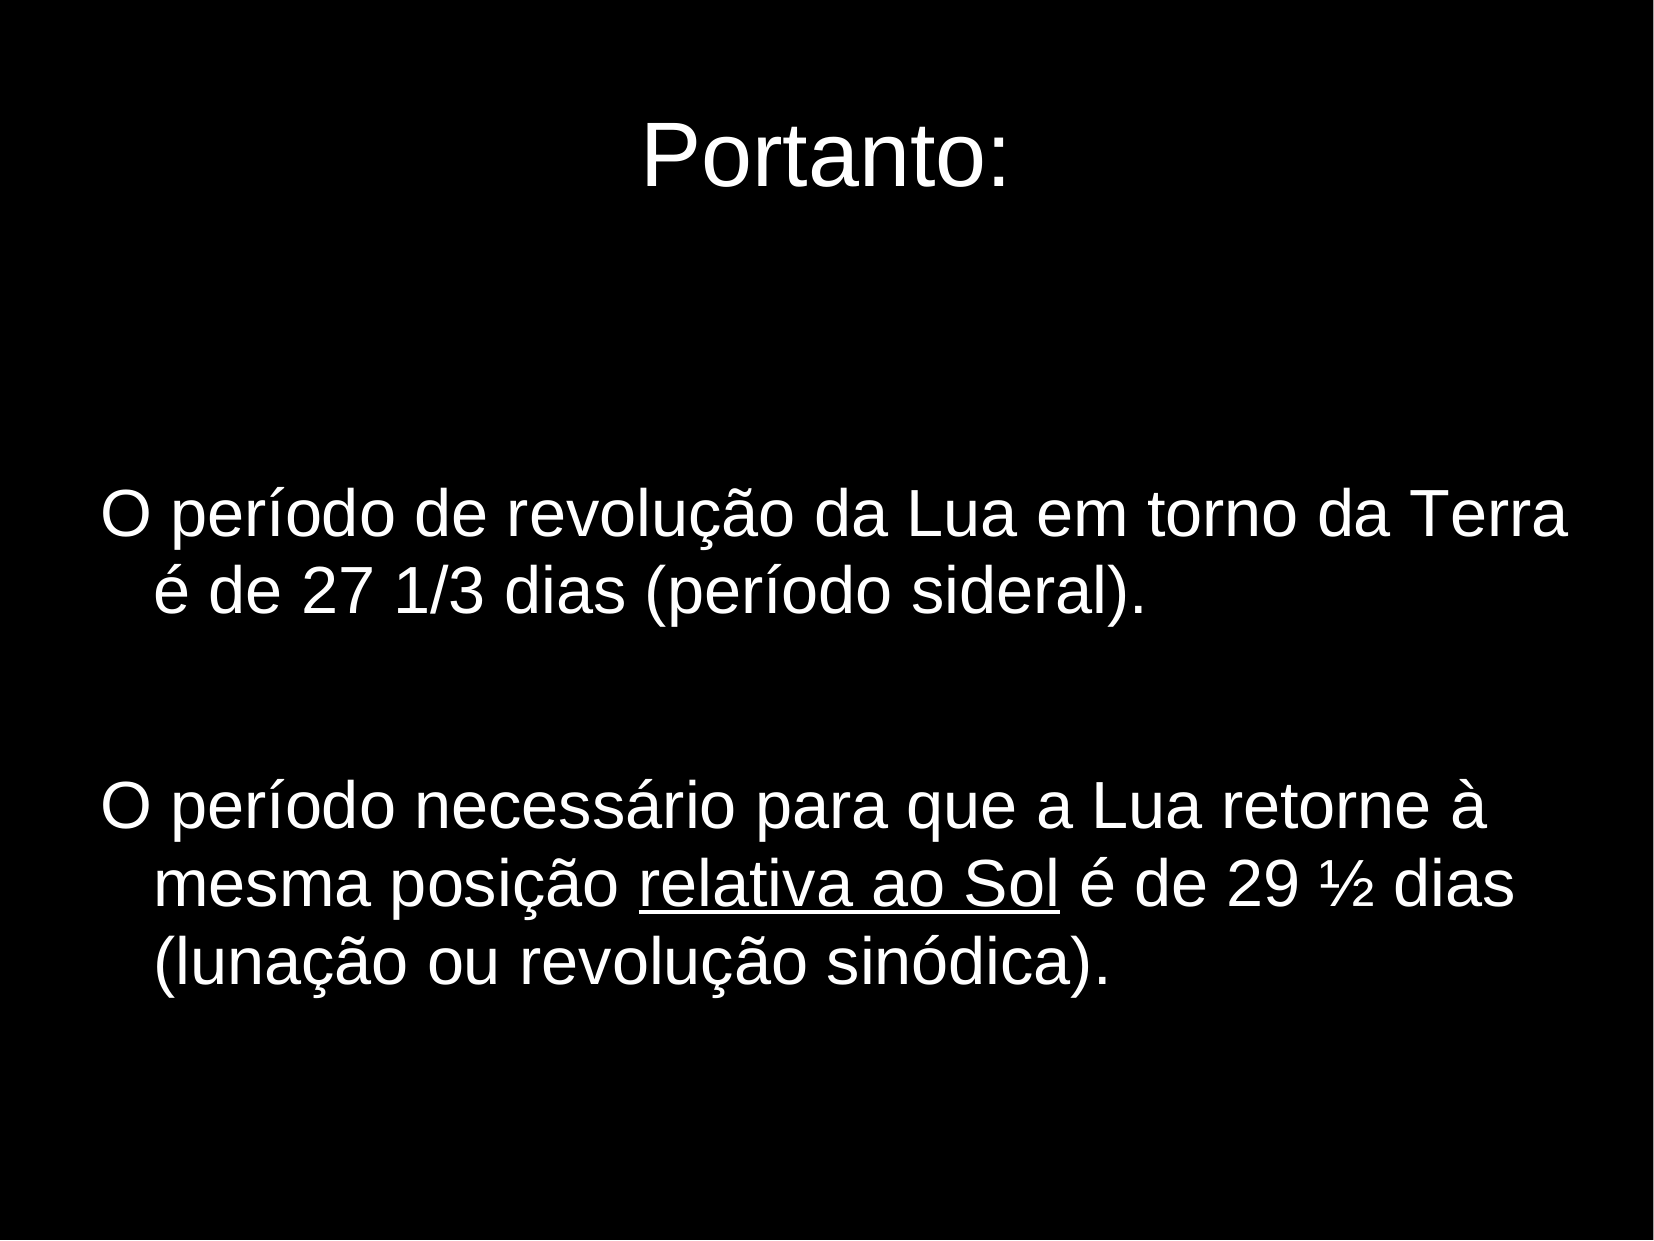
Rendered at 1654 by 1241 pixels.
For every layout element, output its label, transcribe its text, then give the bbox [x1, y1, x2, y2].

title Portanto: [82, 49, 1571, 257]
list O período de revolução da Lua em torno da Terra é de 27 1/3 dias (período sideral). O período necessário para que a Lua retorne à mesma posição relativa ao Sol é de 29 ½ dias (lunação ou revolução sinódica). [82, 290, 1571, 999]
